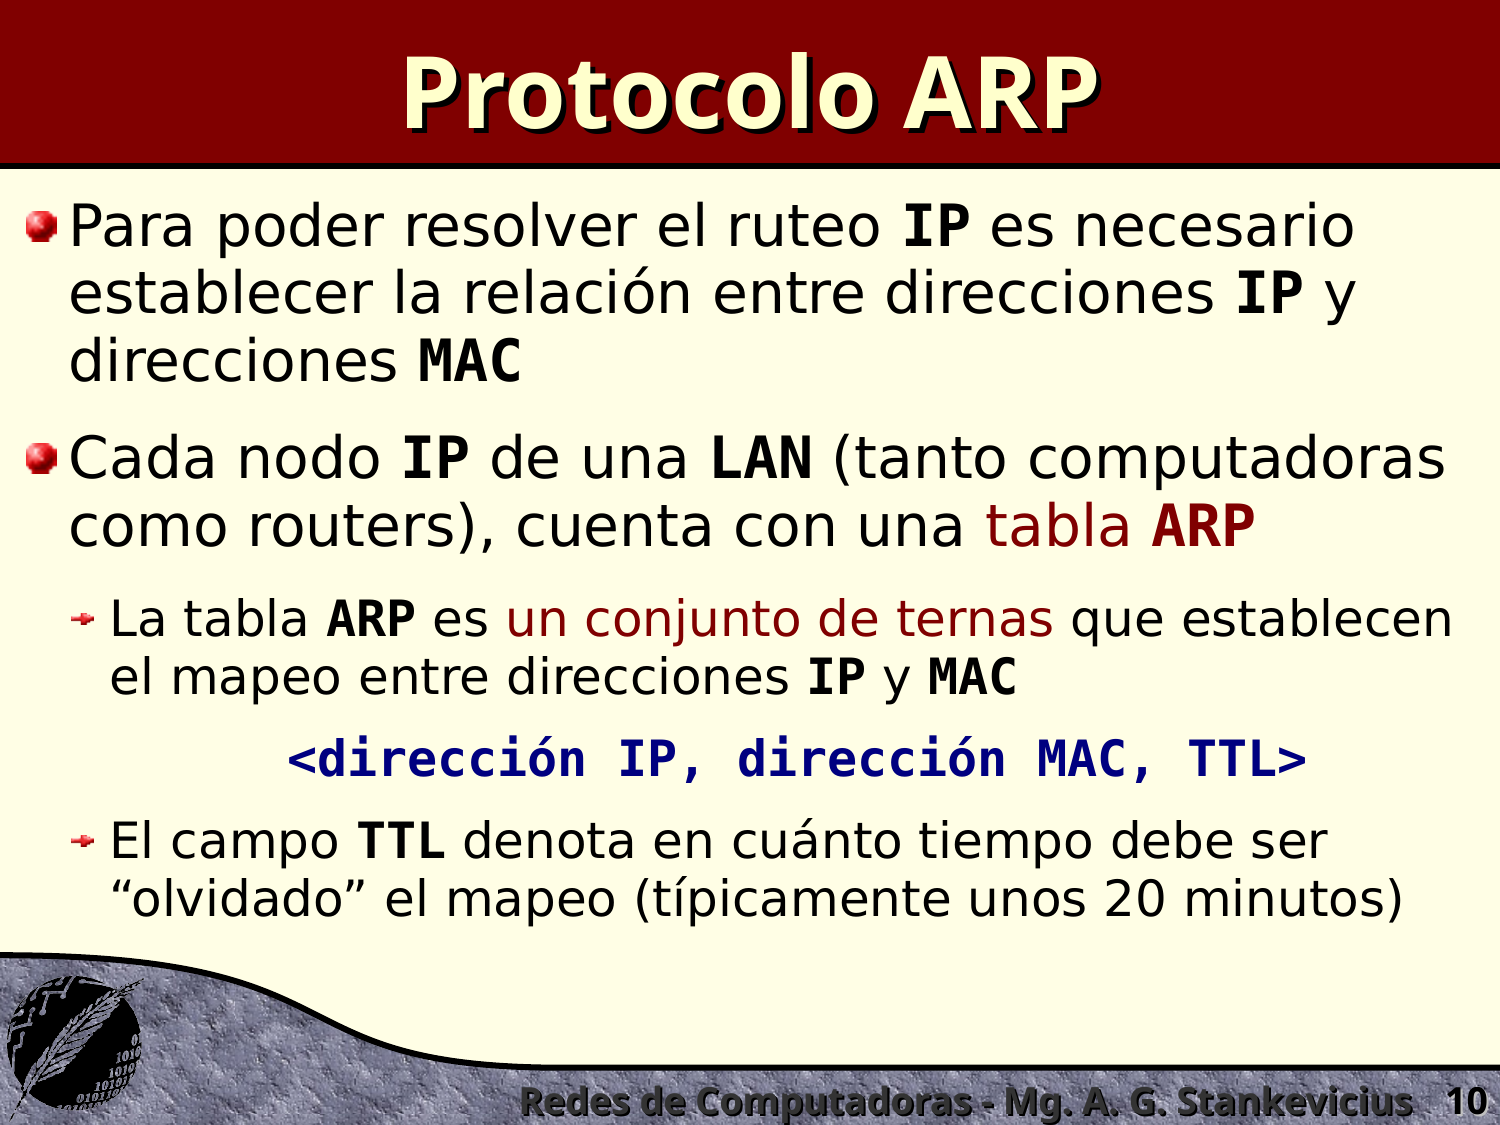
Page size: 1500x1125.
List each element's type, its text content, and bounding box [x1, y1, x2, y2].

title Protocolo ARP [15, 5, 1485, 160]
list Para poder resolver el ruteo IP es necesario establecer la relación entre direcciones IP y direcciones MAC Cada nodo IP de una LAN (tanto computadoras como routers), cuenta con una tabla ARP La tabla ARP es un conjunto de ternas que establecen el mapeo entre direcciones IP y MAC <dirección IP, dirección MAC, TTL> El campo TTL denota en cuánto tiempo debe ser “olvidado” el mapeo (típicamente unos 20 minutos) [11, 192, 1486, 929]
picture [1047, 1100, 1054, 1110]
picture [790, 1100, 795, 1110]
picture [0, 959, 1500, 1125]
